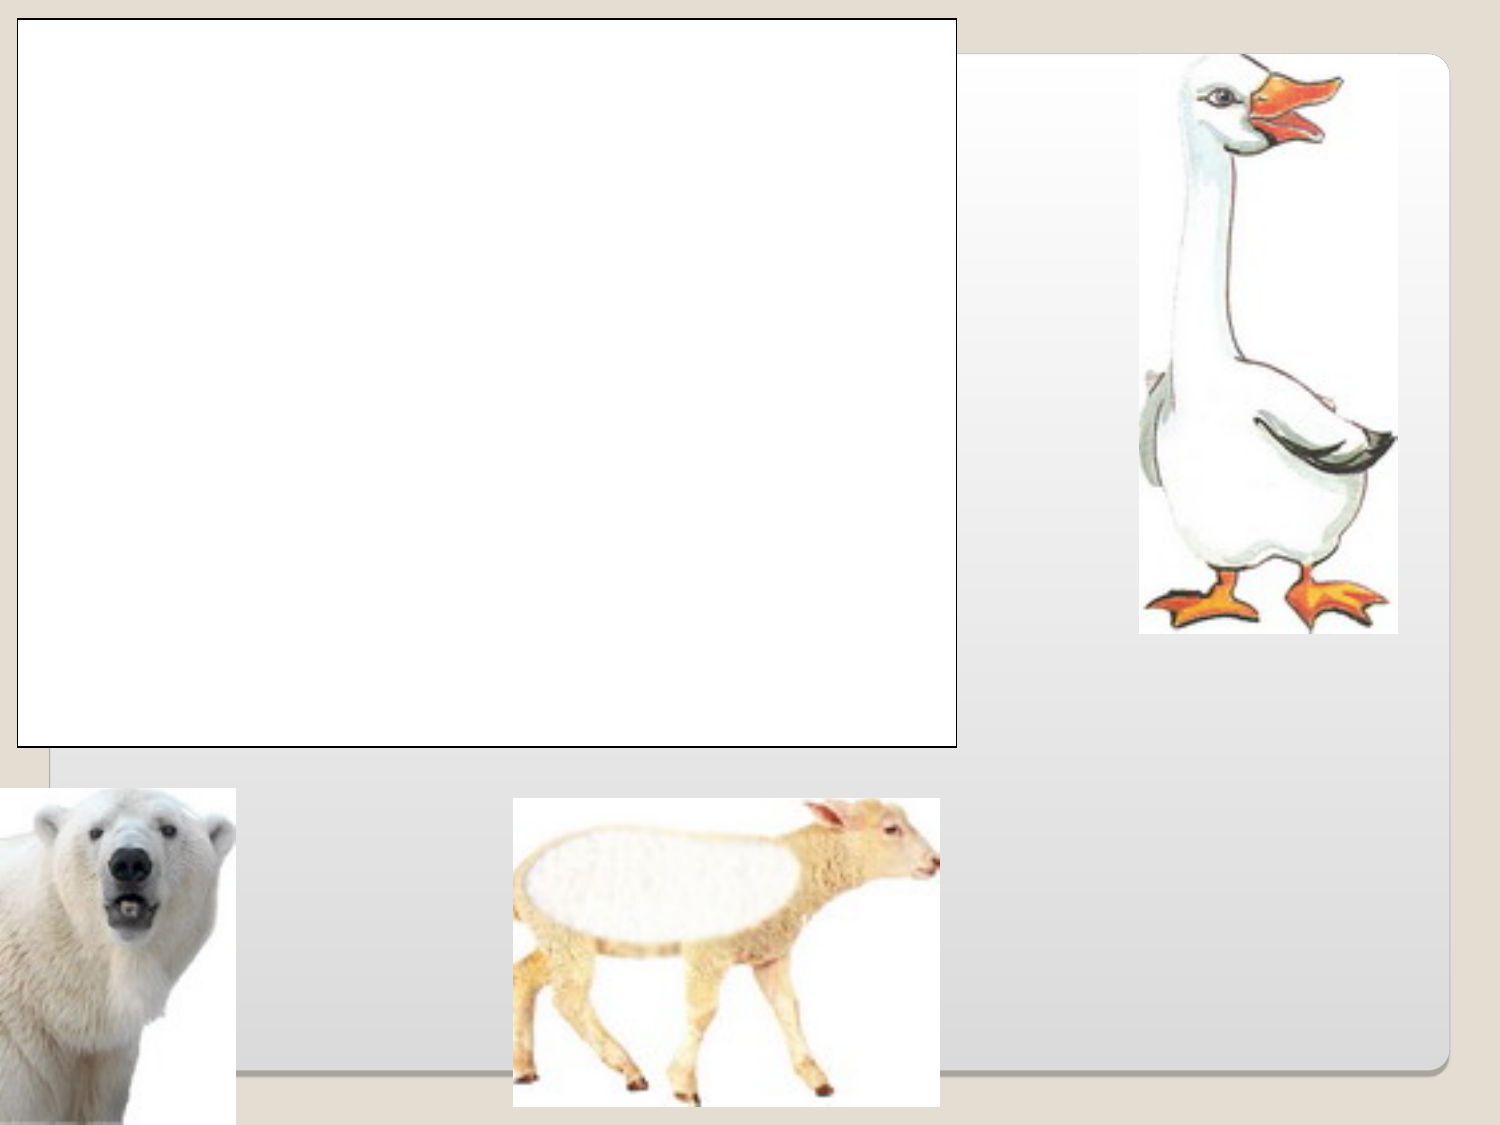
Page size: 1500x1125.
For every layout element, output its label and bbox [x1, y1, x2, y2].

picture [0, 788, 236, 1125]
text_box [17, 18, 957, 747]
picture [513, 798, 940, 1108]
picture [1139, 54, 1398, 634]
